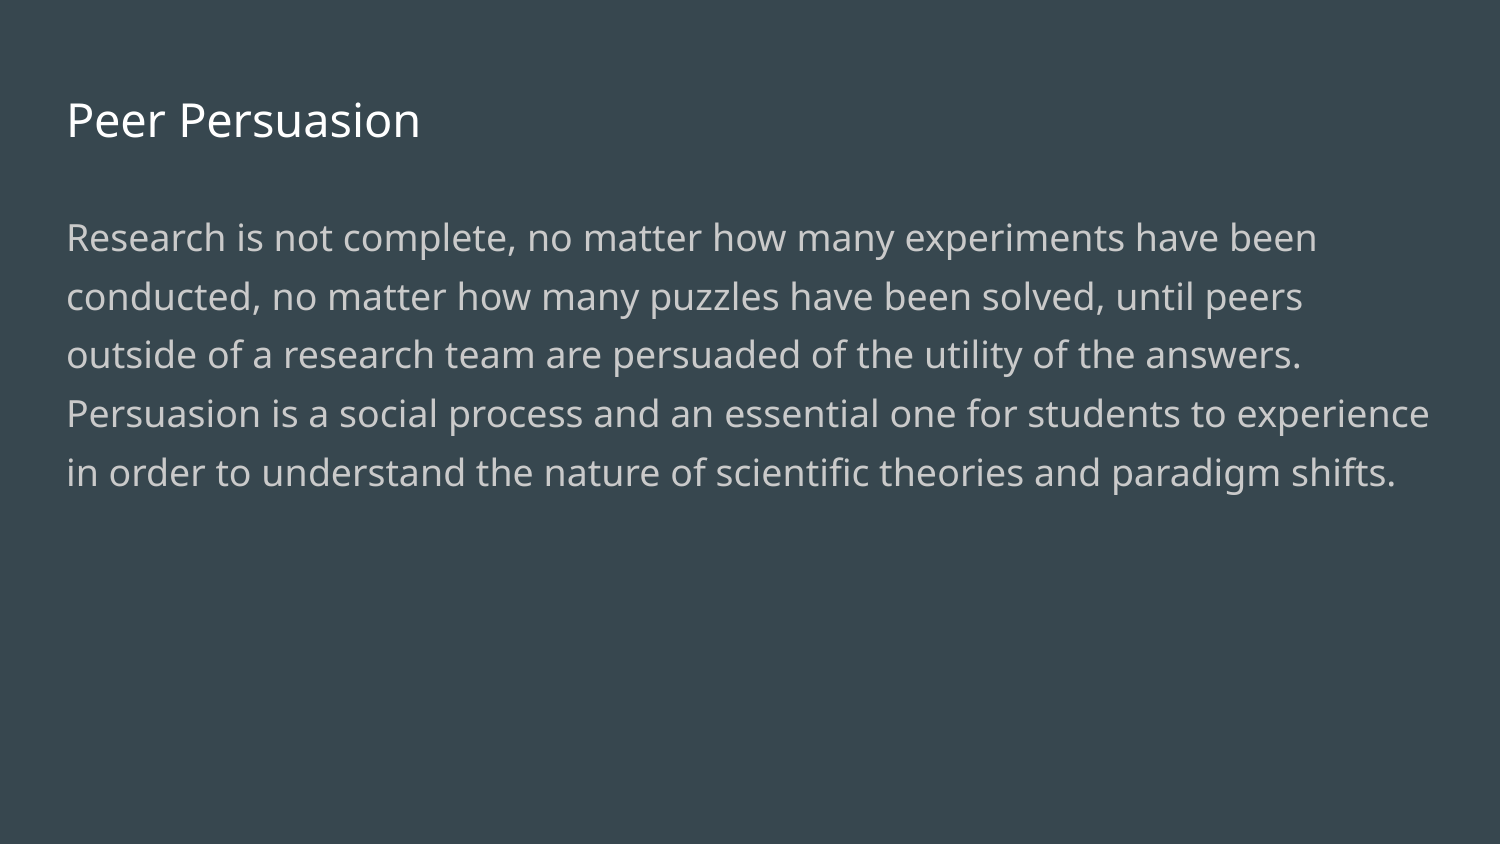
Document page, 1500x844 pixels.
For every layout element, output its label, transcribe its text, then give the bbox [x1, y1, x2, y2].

title Peer Persuasion [51, 72, 1449, 167]
list Research is not complete, no matter how many experiments have been conducted, no matter how many puzzles have been solved, until peers outside of a research team are persuaded of the utility of the answers. Persuasion is a social process and an essential one for students to experience in order to understand the nature of scientific theories and paradigm shifts. [51, 189, 1449, 750]
